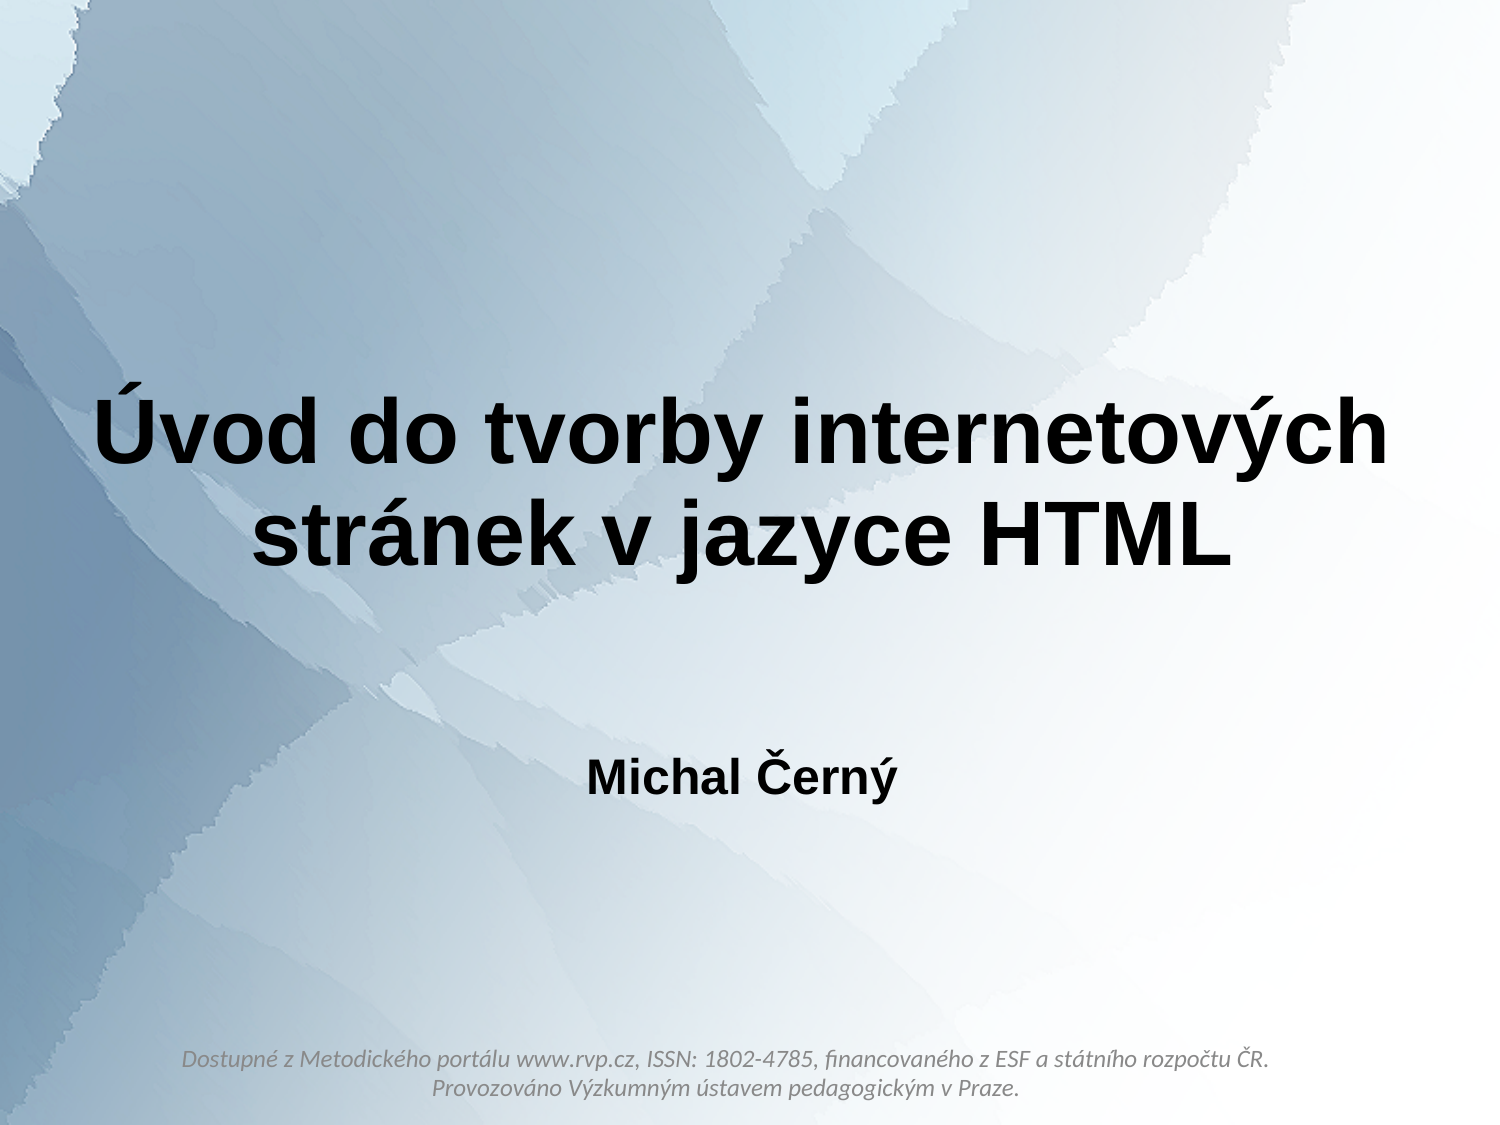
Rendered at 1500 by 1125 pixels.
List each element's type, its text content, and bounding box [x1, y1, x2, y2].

text_box Úvod do tvorby internetových stránek v jazyce HTML [67, 367, 1418, 594]
text_box Dostupné z Metodického portálu www.rvp.cz, ISSN: 1802-4785, financovaného z ESF a státního rozpočtu ČR. Provozováno Výzkumným ústavem pedagogickým v Praze. [105, 1042, 1348, 1103]
text_box Michal Černý [67, 674, 1418, 878]
picture [0, 0, 1500, 1125]
